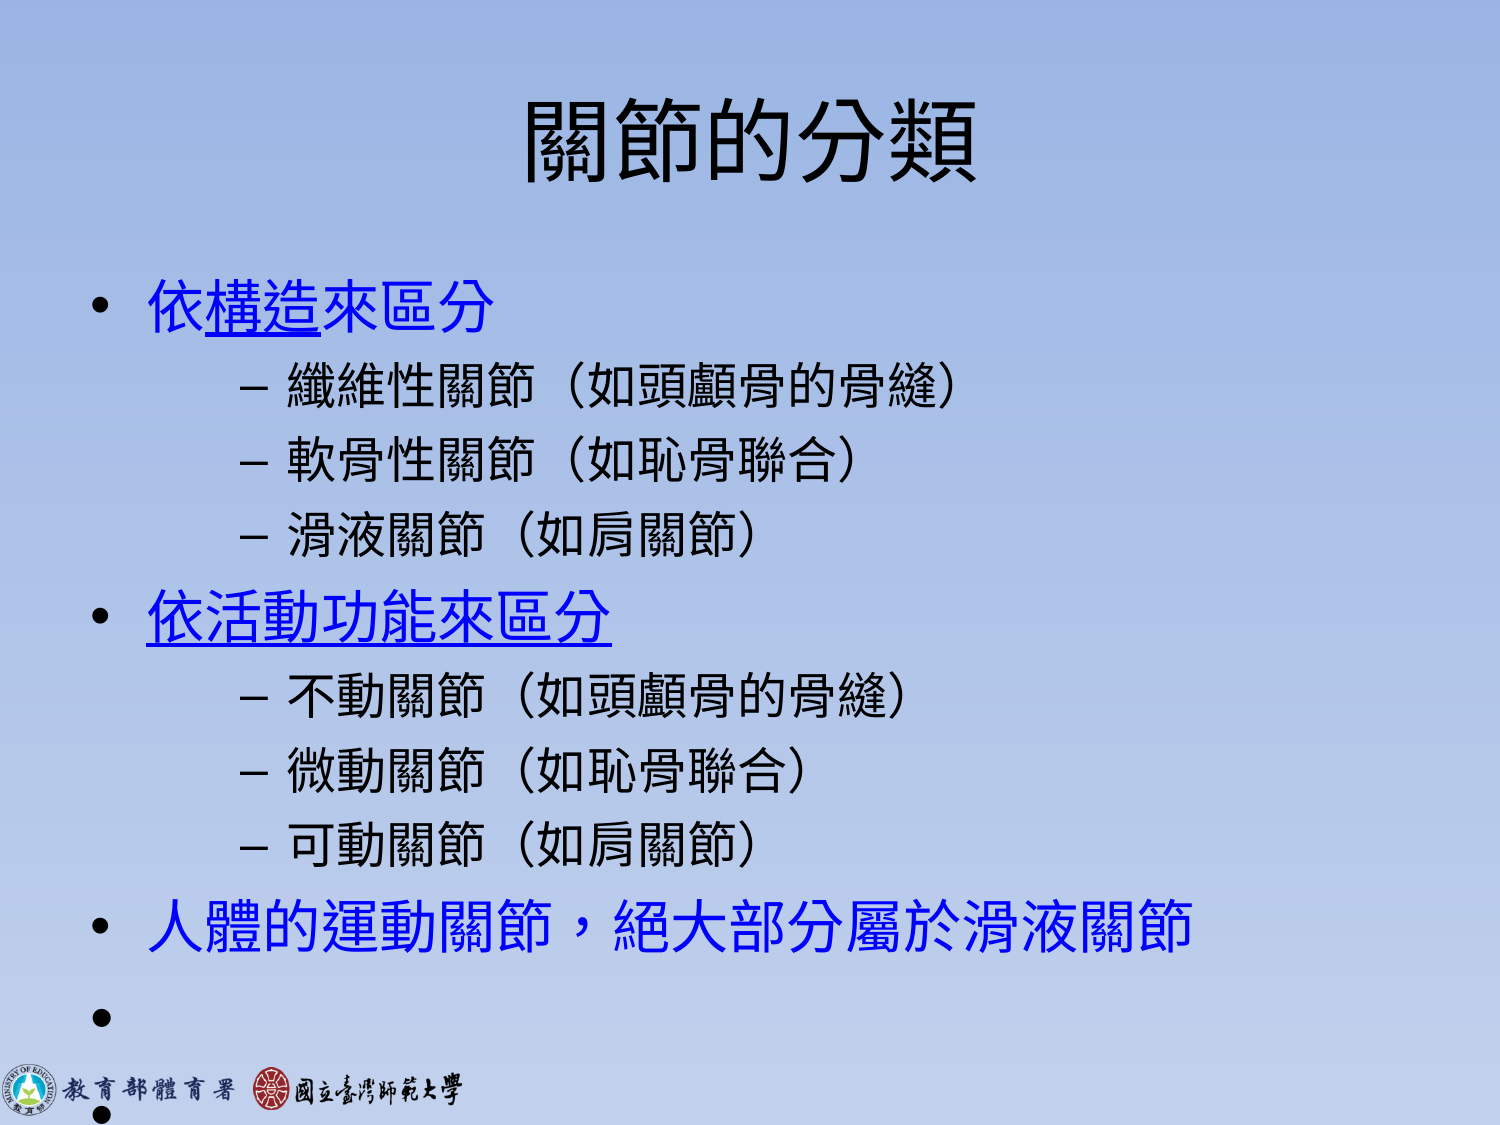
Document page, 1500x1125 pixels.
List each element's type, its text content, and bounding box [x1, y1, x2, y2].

title 關節的分類 [75, 45, 1426, 233]
list 依構造來區分 纖維性關節（如頭顱骨的骨縫） 軟骨性關節（如恥骨聯合） 滑液關節（如肩關節） 依活動功能來區分 不動關節（如頭顱骨的骨縫） 微動關節（如恥骨聯合） 可動關節（如肩關節） 人體的運動關節，絕大部分屬於滑液關節 [75, 262, 1426, 1005]
